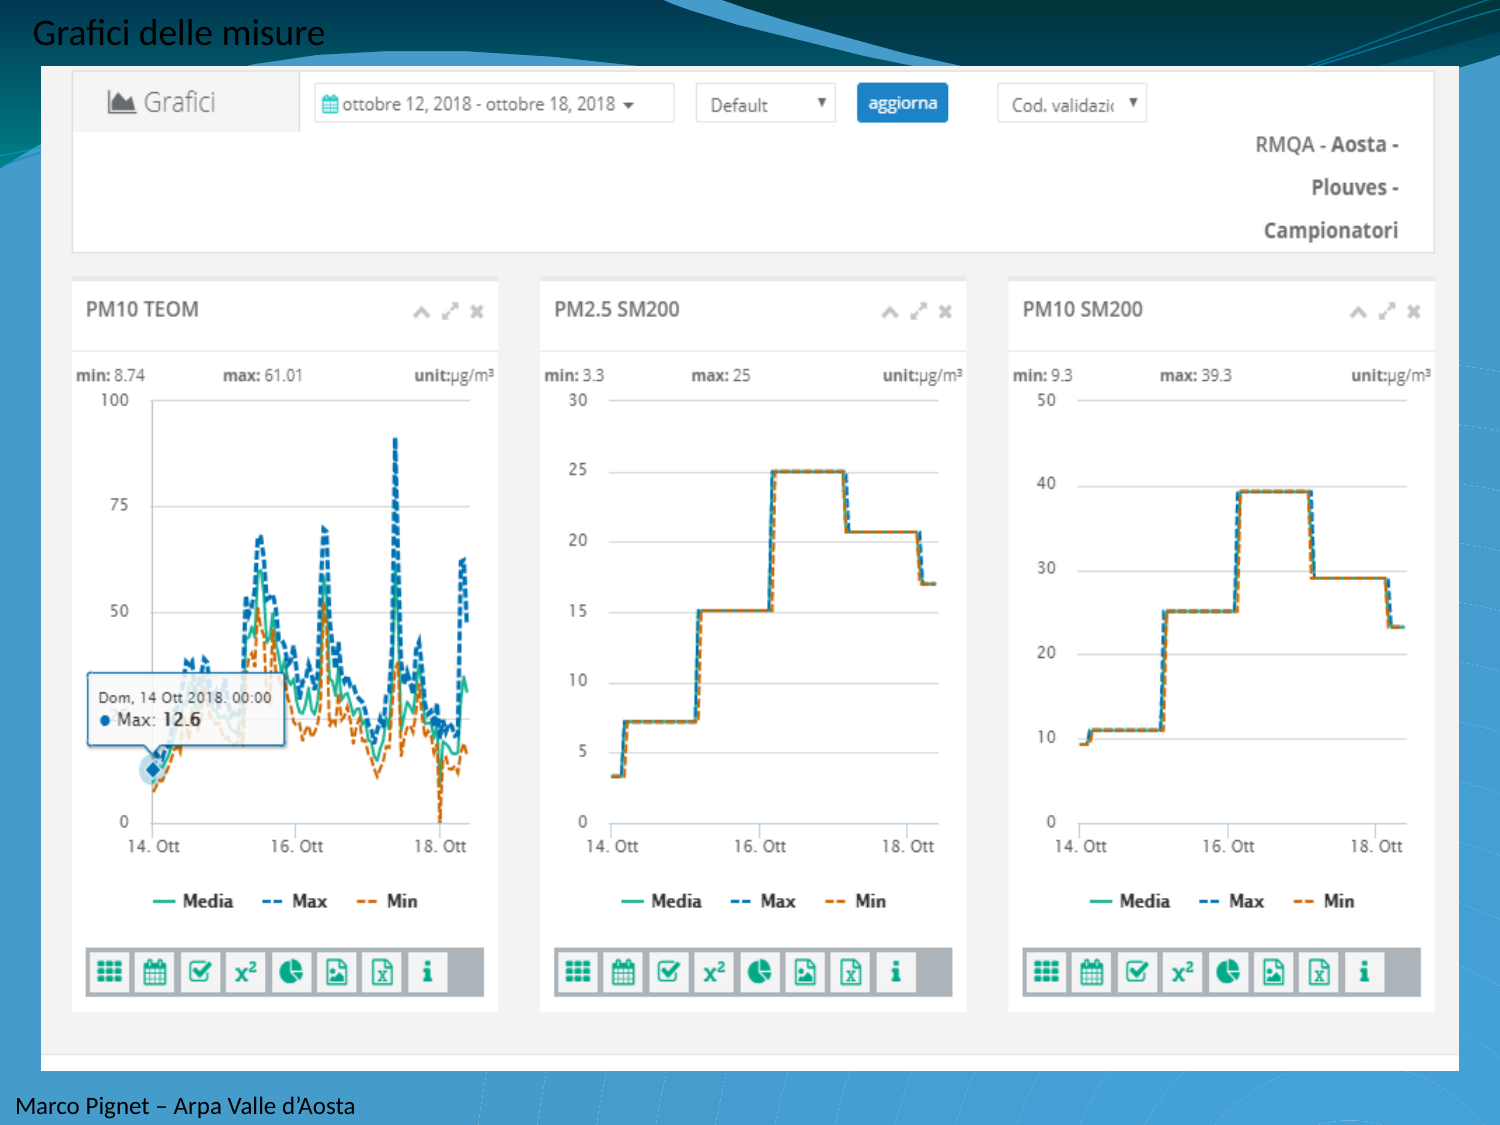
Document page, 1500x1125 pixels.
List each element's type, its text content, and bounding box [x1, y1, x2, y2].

picture [41, 66, 1459, 1071]
text_box Grafici delle misure [17, 0, 774, 61]
text_box Marco Pignet – Arpa Valle d’Aosta [0, 1082, 751, 1125]
